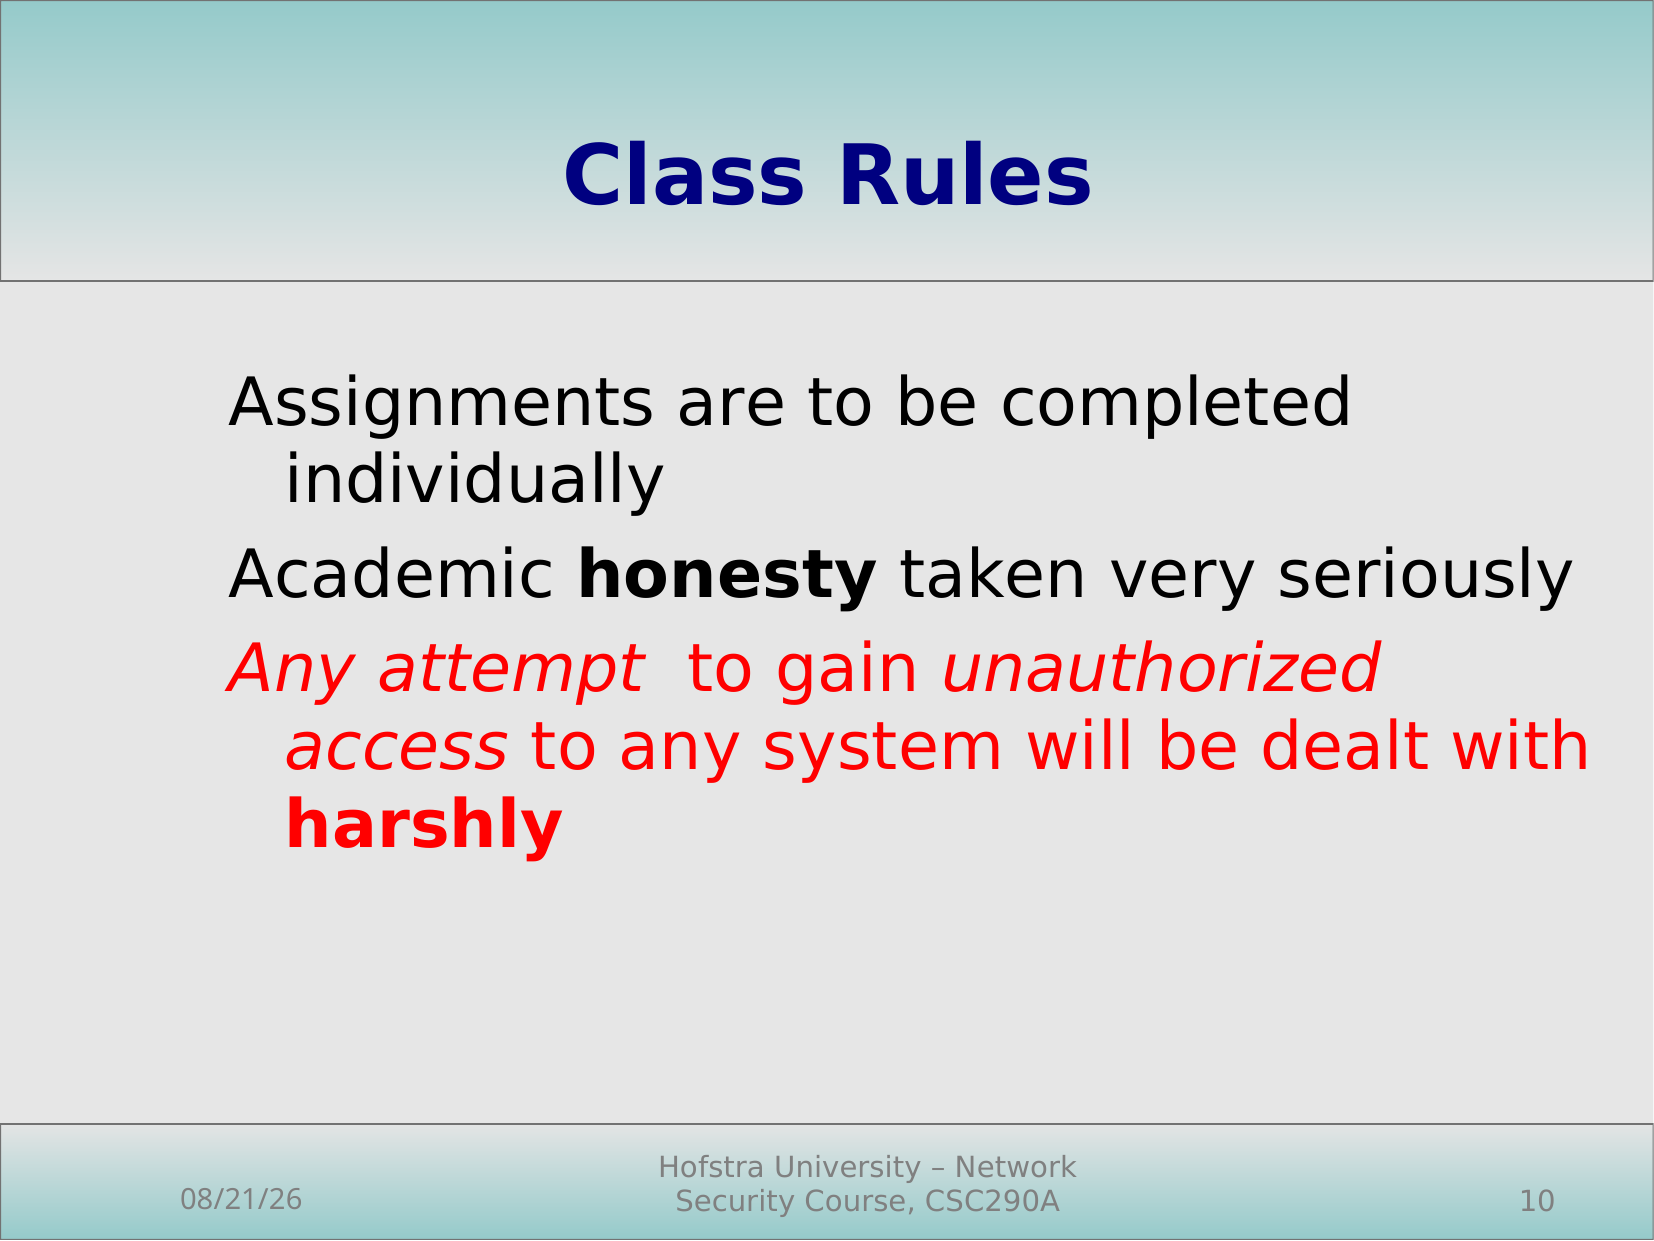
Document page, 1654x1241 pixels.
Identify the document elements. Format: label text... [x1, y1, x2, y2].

title Class Rules [123, 87, 1534, 233]
list Assignments are to be completed individually Academic honesty taken very seriously Any attempt to gain unauthorized access to any system will be dealt with harshly [213, 355, 1620, 1240]
